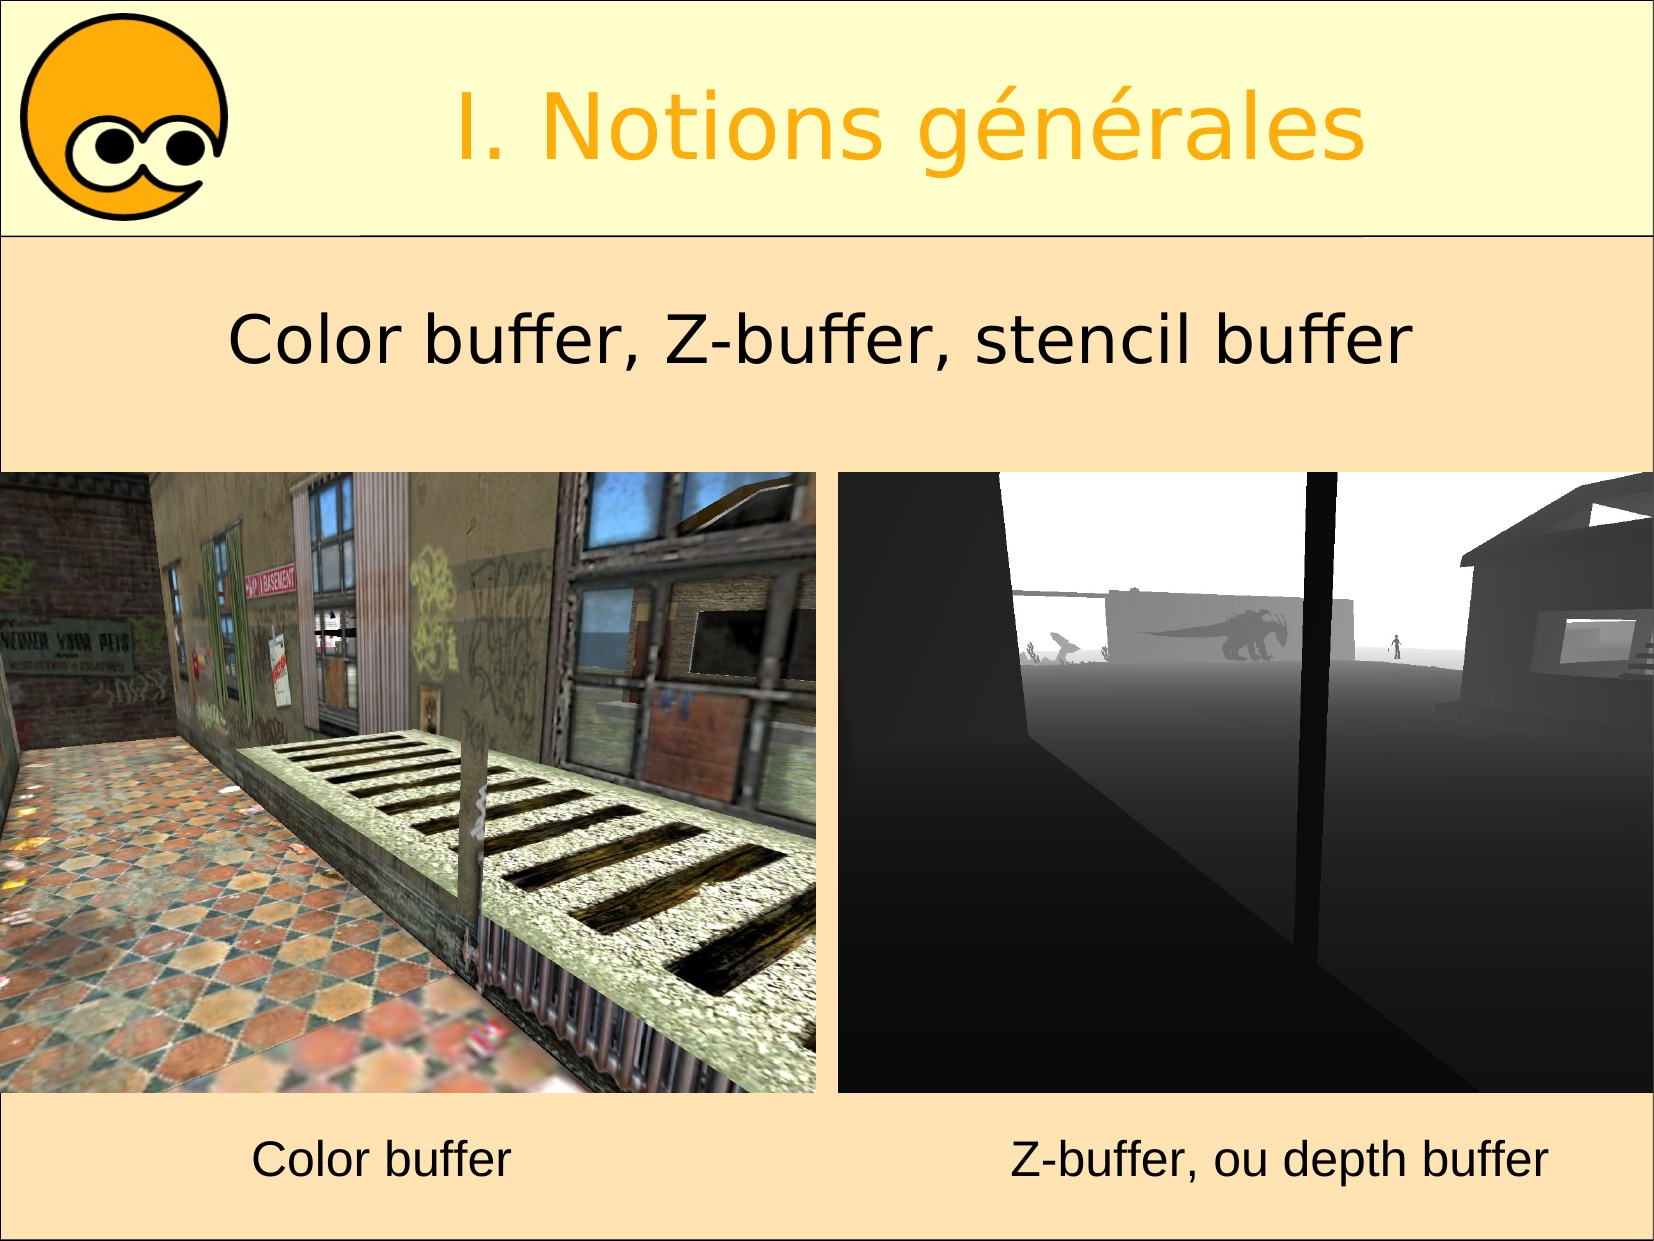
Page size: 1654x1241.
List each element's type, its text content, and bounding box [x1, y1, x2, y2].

text_box Z-buffer, ou depth buffer [995, 1122, 1565, 1193]
text_box Color buffer [236, 1122, 528, 1193]
picture [838, 472, 1654, 1093]
picture [0, 472, 816, 1093]
subtitle Color buffer, Z-buffer, stencil buffer [76, 238, 1565, 443]
picture [20, 13, 228, 221]
title I. Notions générales [252, 28, 1571, 228]
